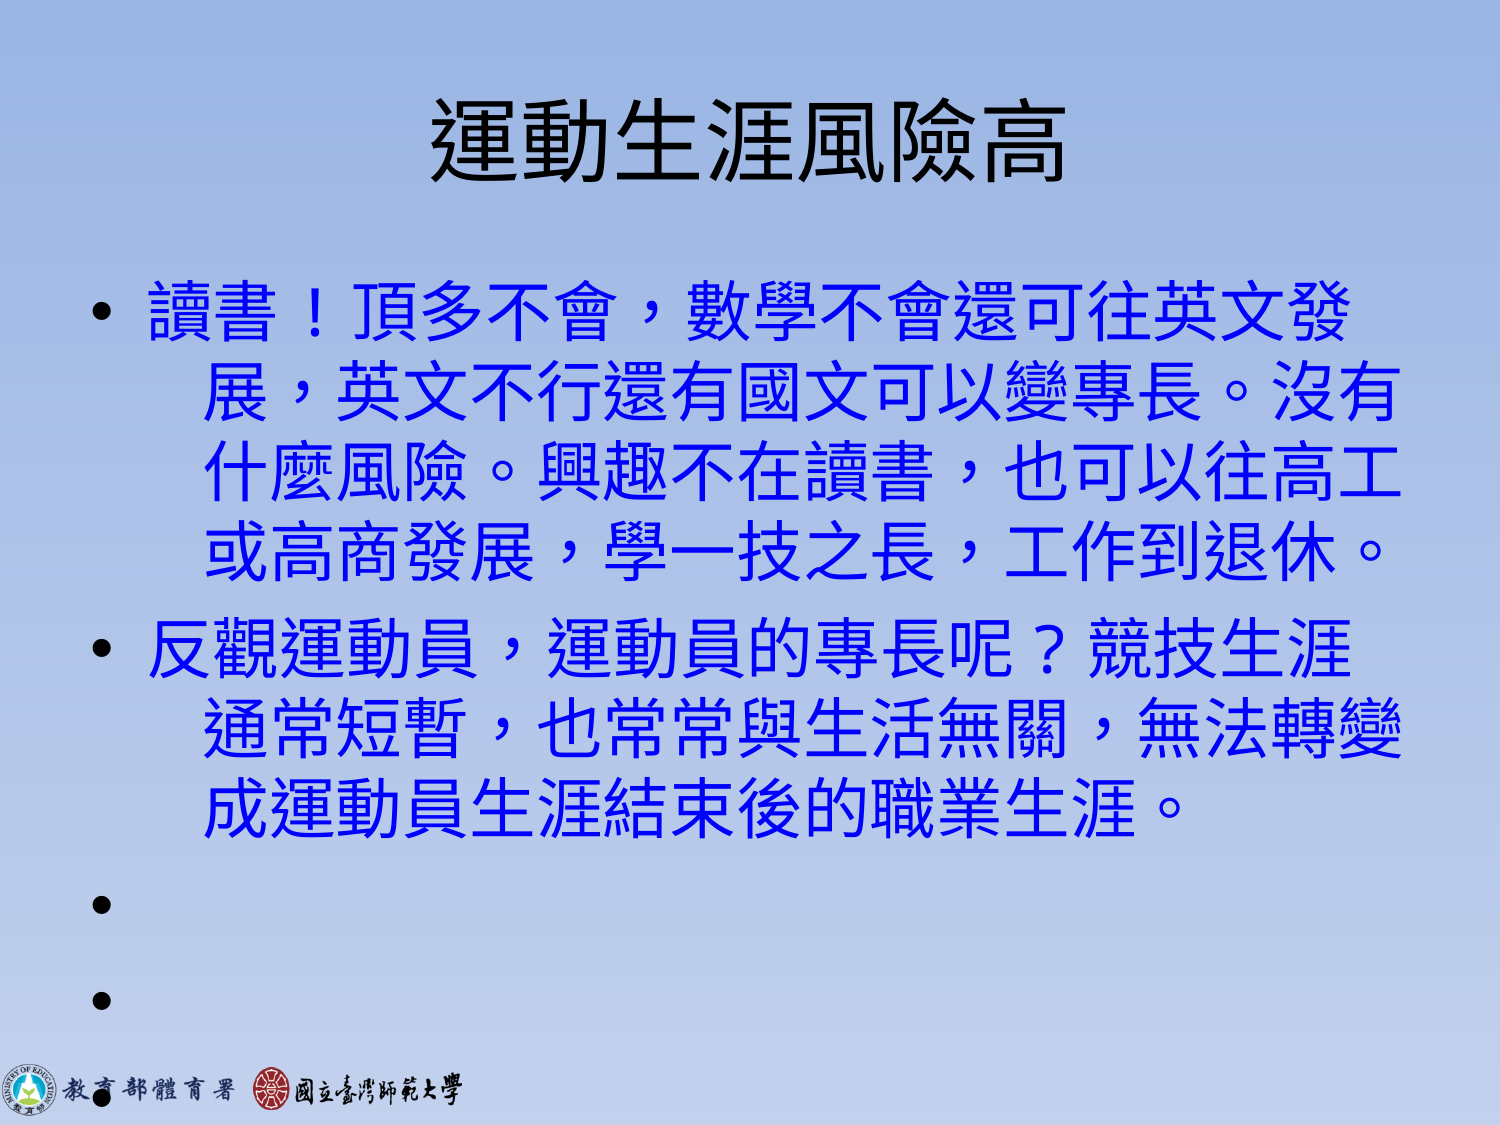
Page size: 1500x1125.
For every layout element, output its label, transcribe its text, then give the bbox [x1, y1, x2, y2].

title 運動生涯風險高 [75, 45, 1426, 233]
list 讀書!頂多不會，數學不會還可往英文發展，英文不行還有國文可以變專長。沒有什麼風險。興趣不在讀書，也可以往高工或高商發展，學一技之長，工作到退休。 反觀運動員，運動員的專長呢?競技生涯通常短暫，也常常與生活無關，無法轉變成運動員生涯結束後的職業生涯。 [75, 262, 1426, 1005]
